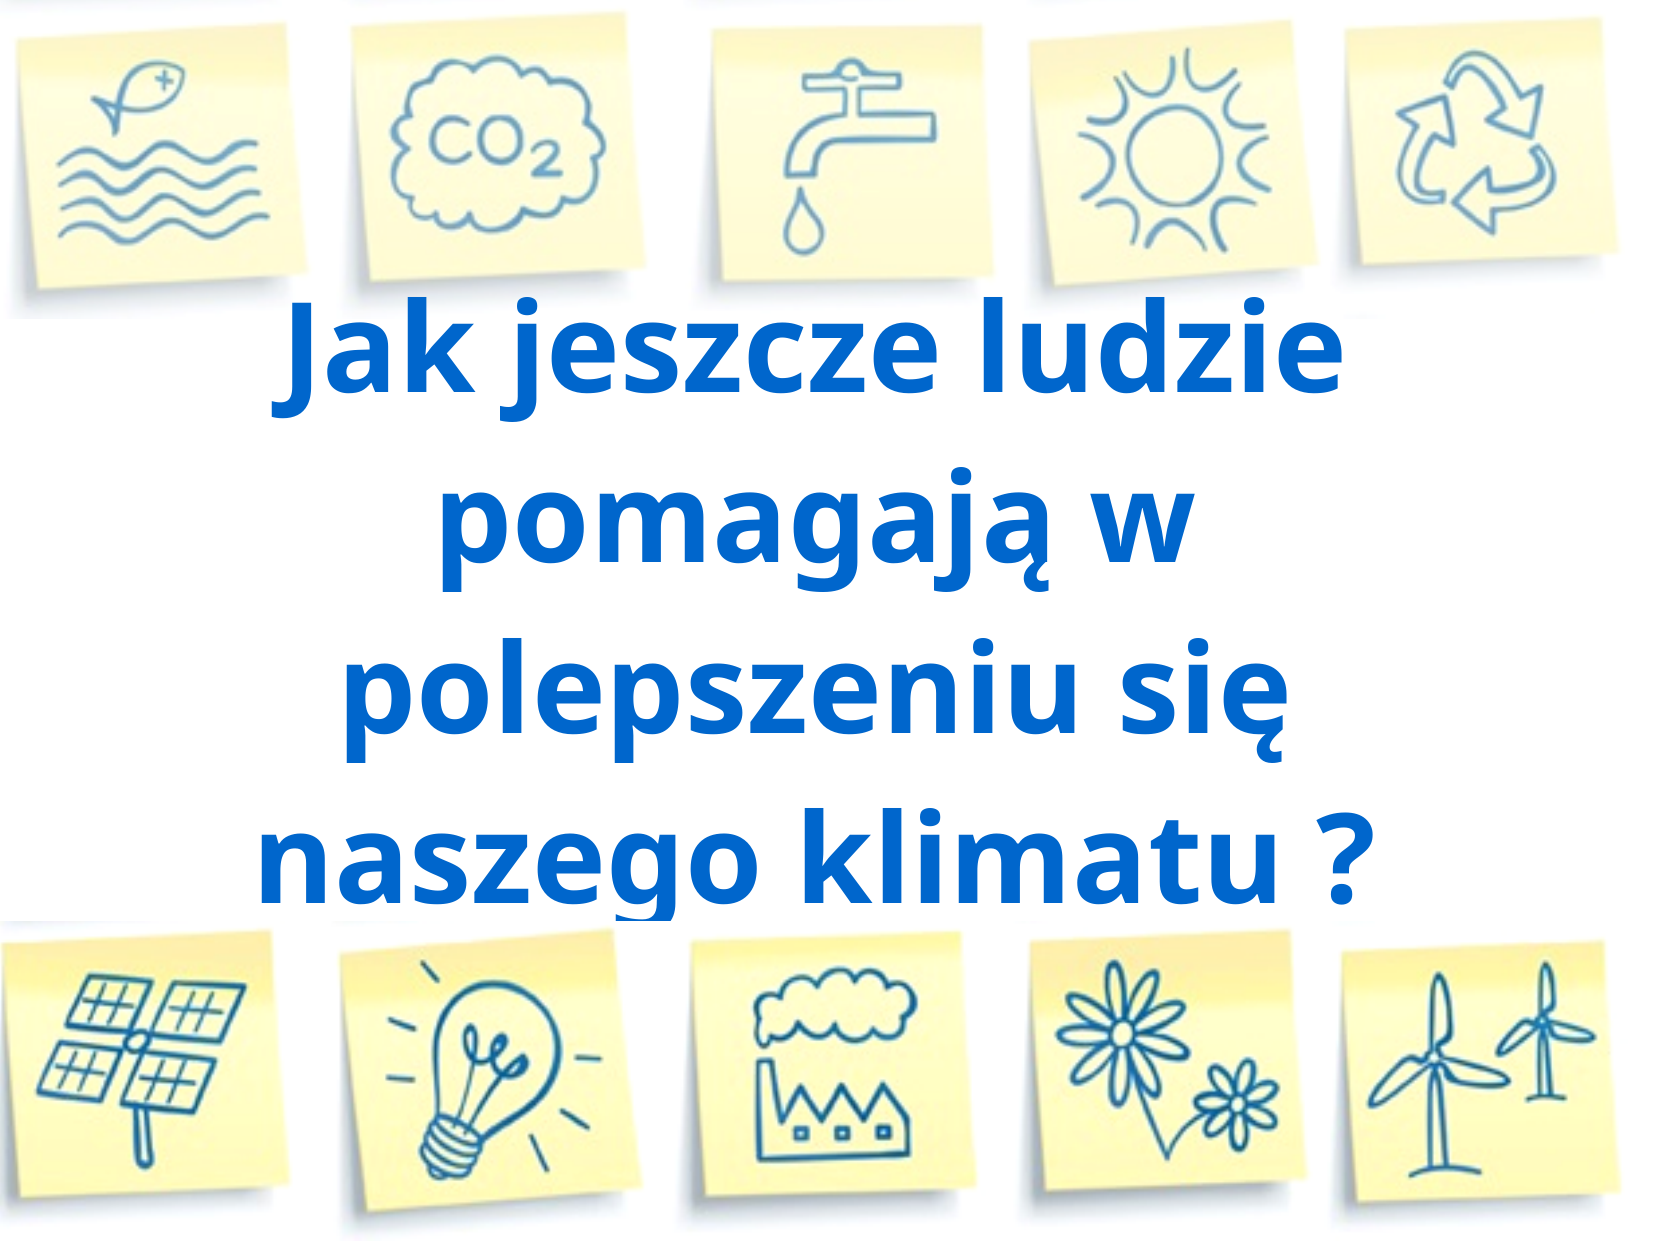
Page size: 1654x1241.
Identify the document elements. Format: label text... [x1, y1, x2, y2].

picture [0, 921, 1654, 1241]
title Jak jeszcze ludzie pomagają w polepszeniu się naszego klimatu ? [70, 371, 1559, 827]
picture [0, 0, 1654, 319]
